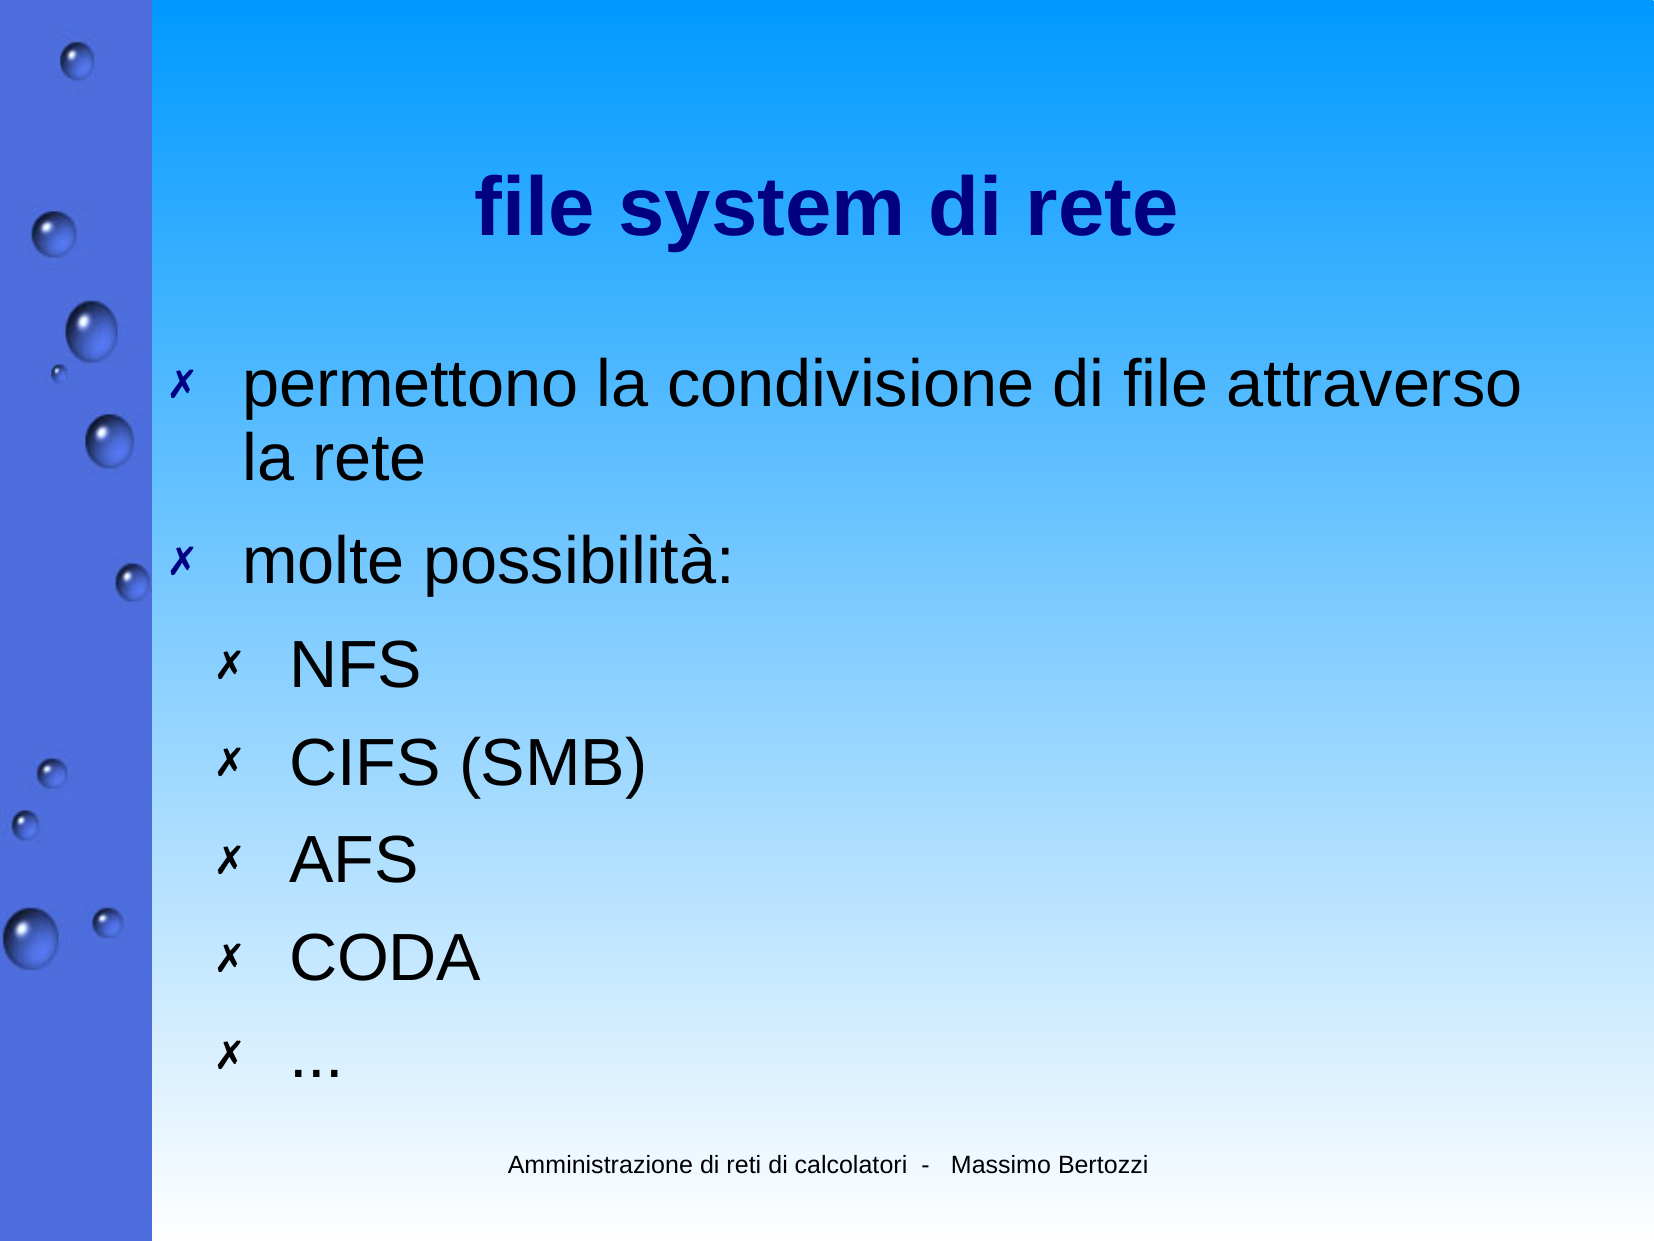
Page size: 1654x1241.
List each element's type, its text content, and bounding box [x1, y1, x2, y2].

picture [0, 0, 152, 1241]
list permettono la condivisione di file attraverso la rete molte possibilità: NFS CIFS (SMB) AFS CODA ... [159, 346, 1572, 1128]
title file system di rete [121, 102, 1534, 311]
